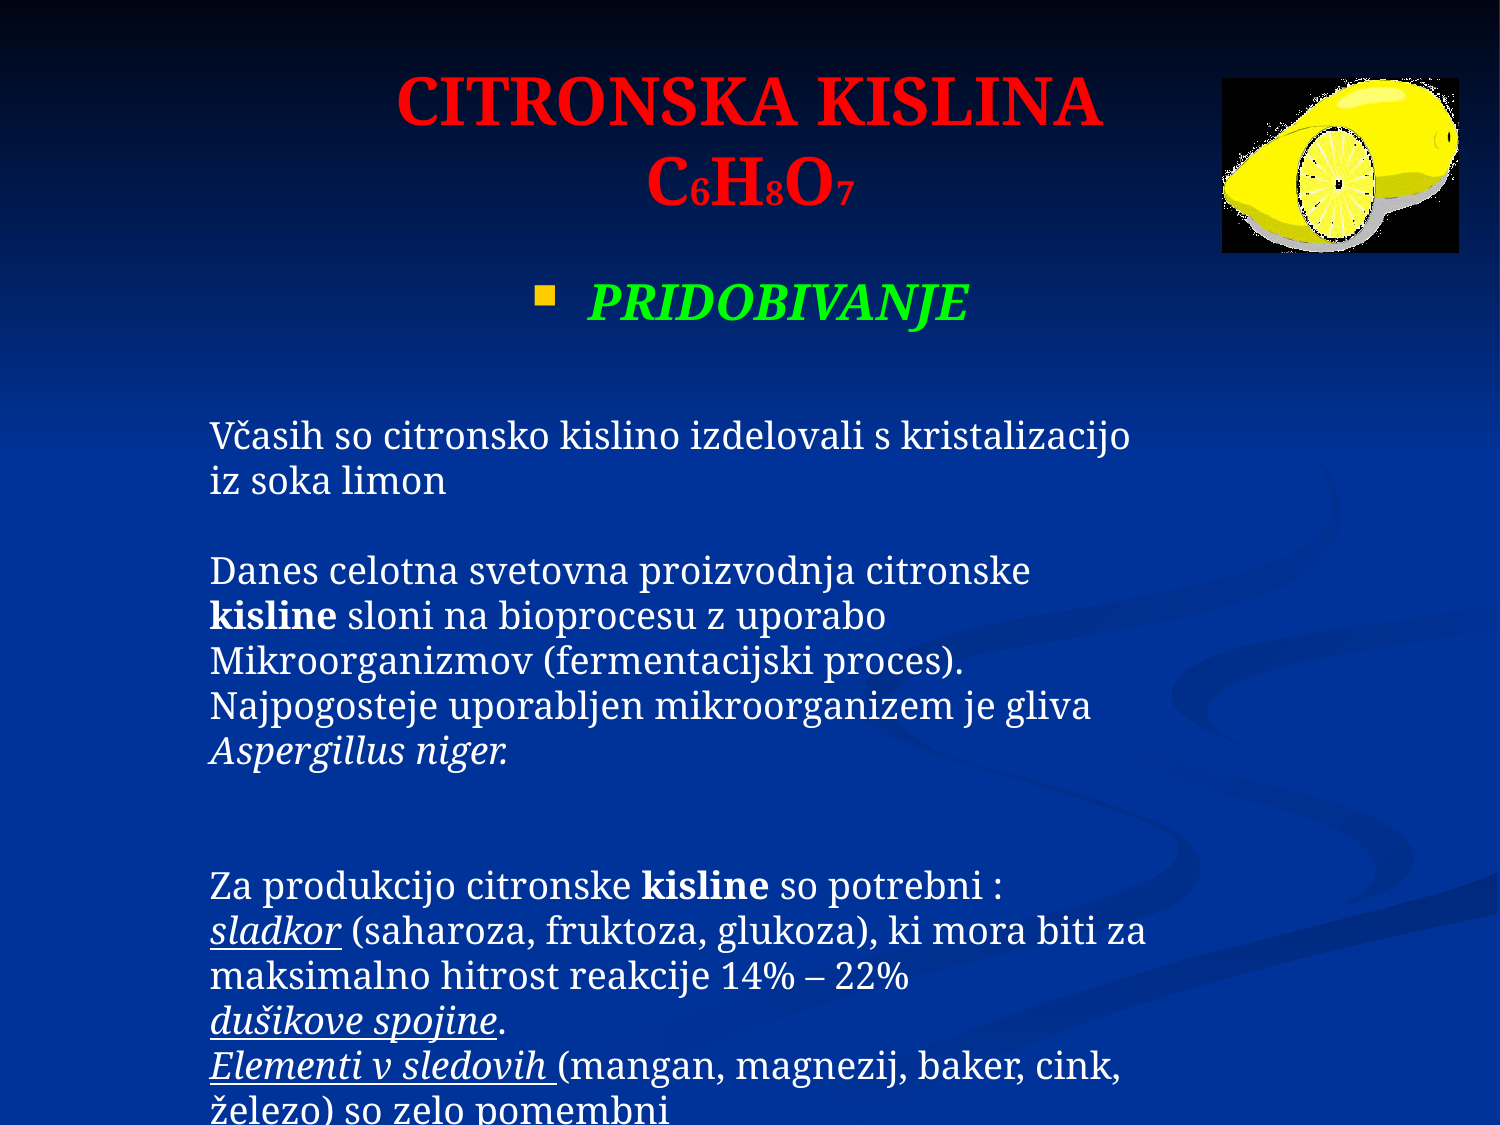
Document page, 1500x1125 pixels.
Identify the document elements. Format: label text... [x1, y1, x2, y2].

picture [1222, 78, 1459, 253]
text_box Včasih so citronsko kislino izdelovali s kristalizacijo iz soka limon Danes celotna svetovna proizvodnja citronske kisline sloni na bioprocesu z uporabo Mikroorganizmov (fermentacijski proces). Najpogosteje uporabljen mikroorganizem je gliva Aspergillus niger. Za produkcijo citronske kisline so potrebni : sladkor (saharoza, fruktoza, glukoza), ki mora biti za maksimalno hitrost reakcije 14% – 22% dušikove spojine. Elementi v sledovih (mangan, magnezij, baker, cink, železo) so zelo pomembni [194, 404, 1172, 1125]
list PRIDOBIVANJE [75, 262, 1425, 1005]
title CITRONSKA KISLINA C6H8O7 [75, 45, 1425, 233]
